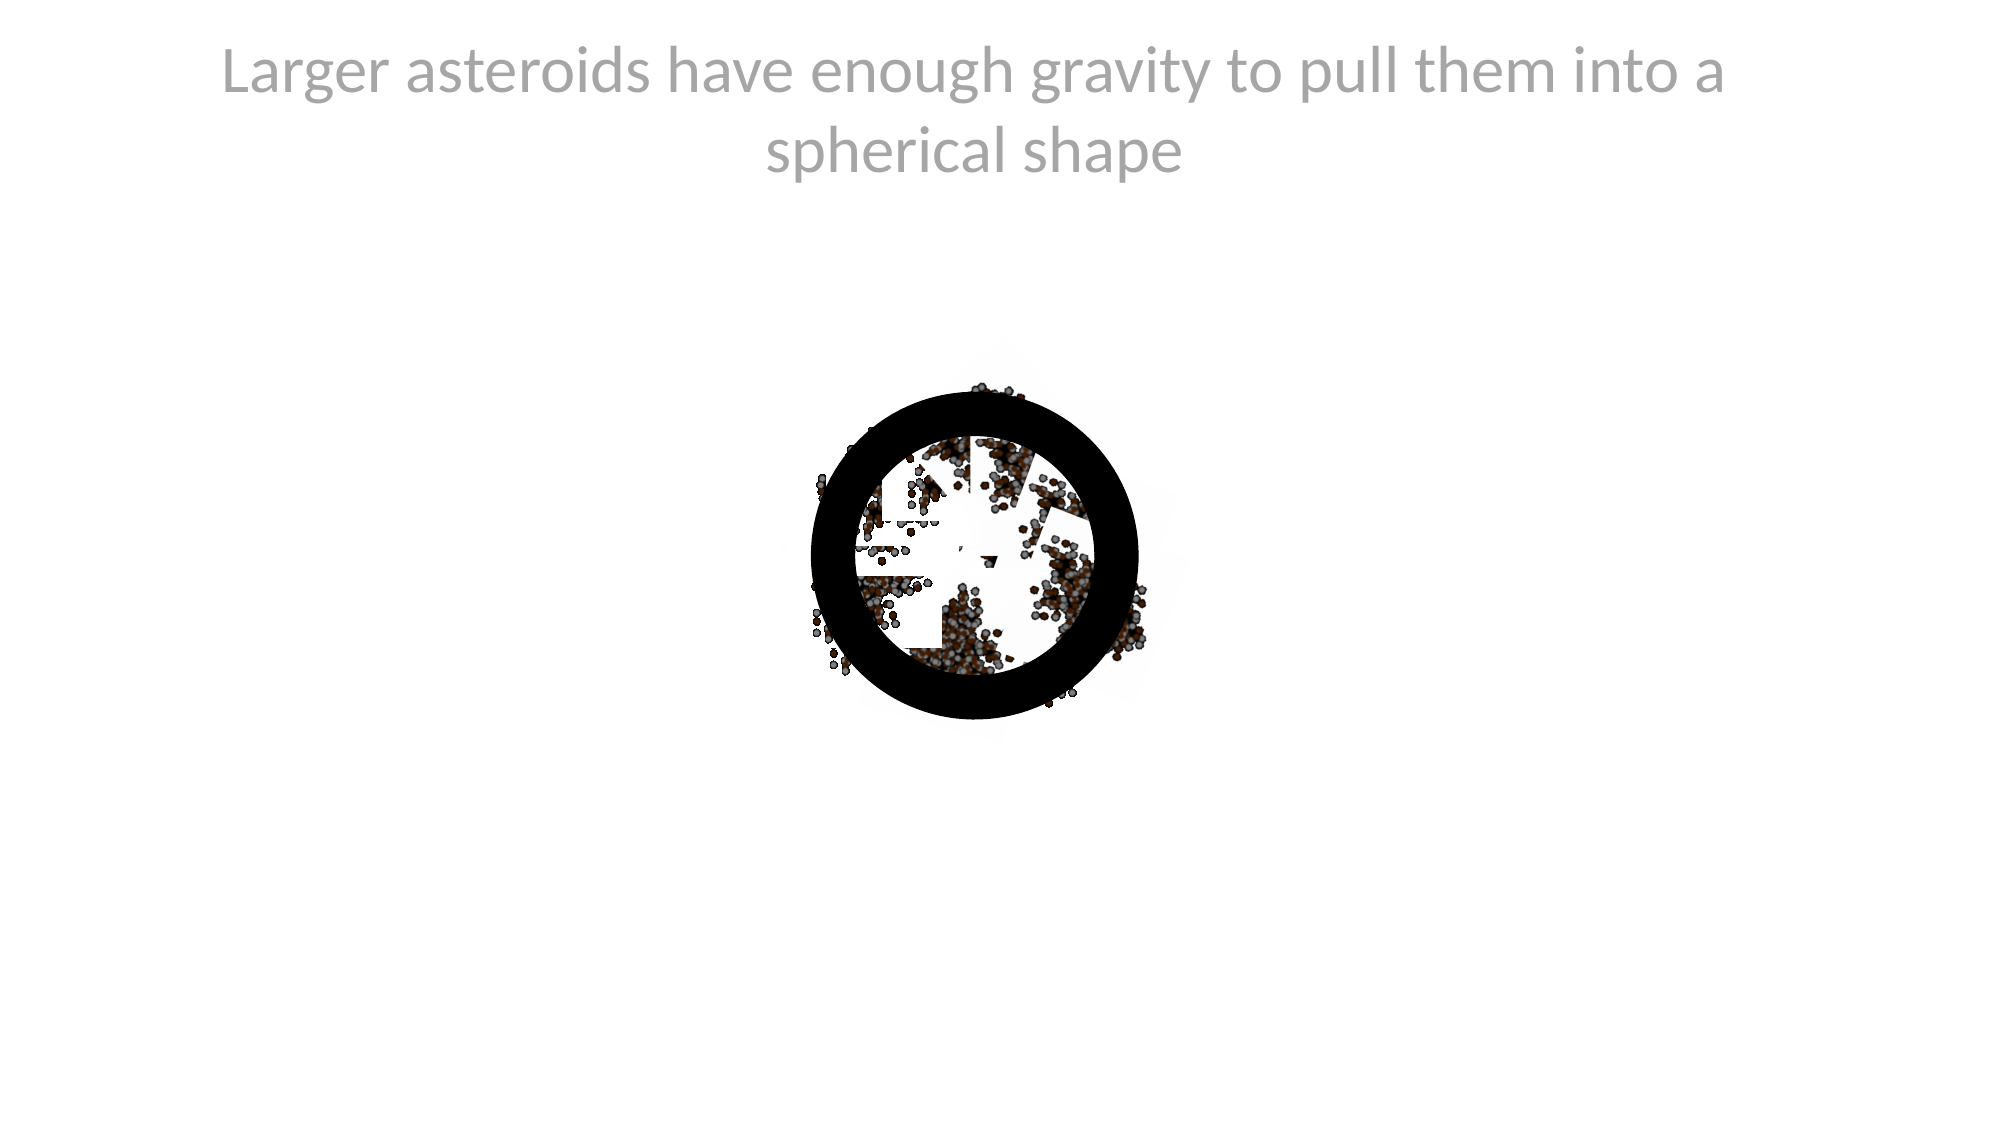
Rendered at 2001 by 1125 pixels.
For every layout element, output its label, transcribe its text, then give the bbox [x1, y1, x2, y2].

picture [778, 334, 1190, 743]
text_box Larger asteroids have enough gravity to pull them into a spherical shape [186, 18, 1763, 196]
